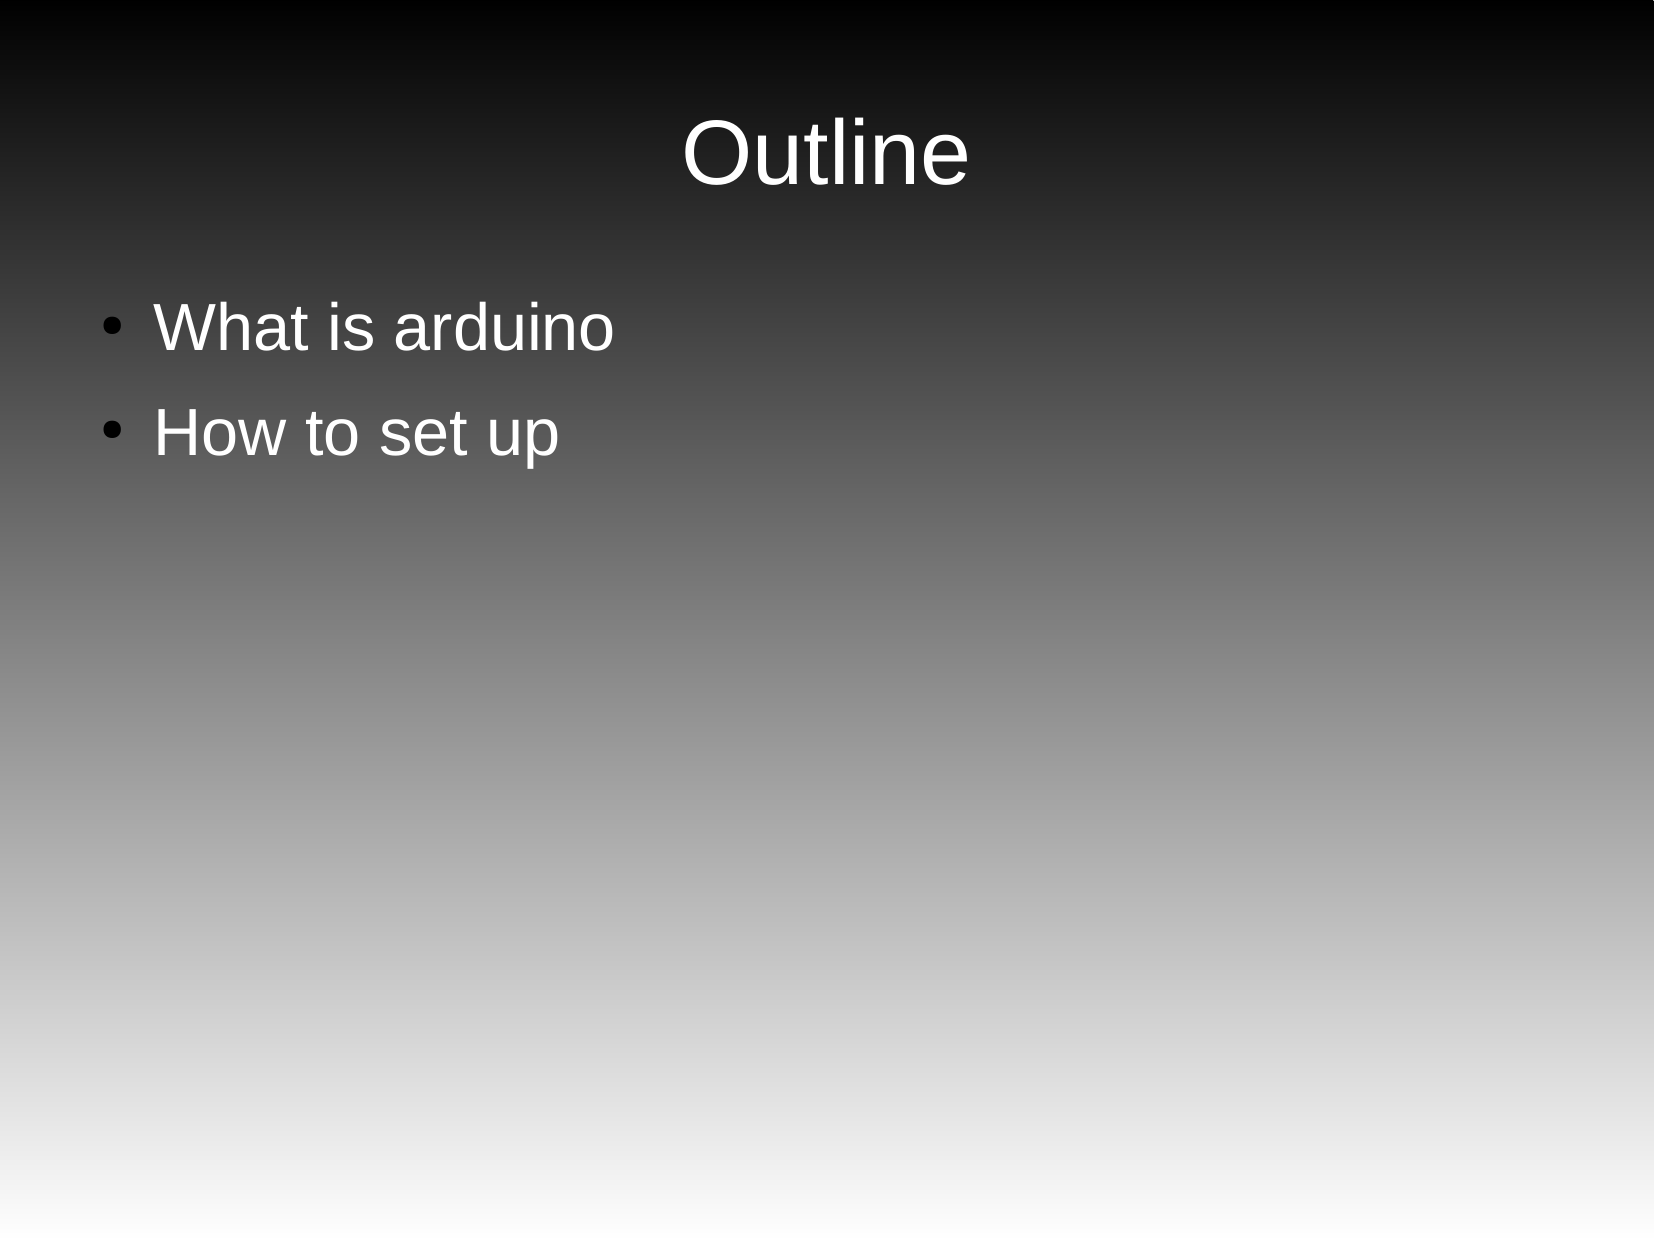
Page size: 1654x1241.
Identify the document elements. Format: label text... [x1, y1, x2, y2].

list What is arduino How to set up [82, 290, 1571, 1094]
title Outline [82, 49, 1571, 257]
